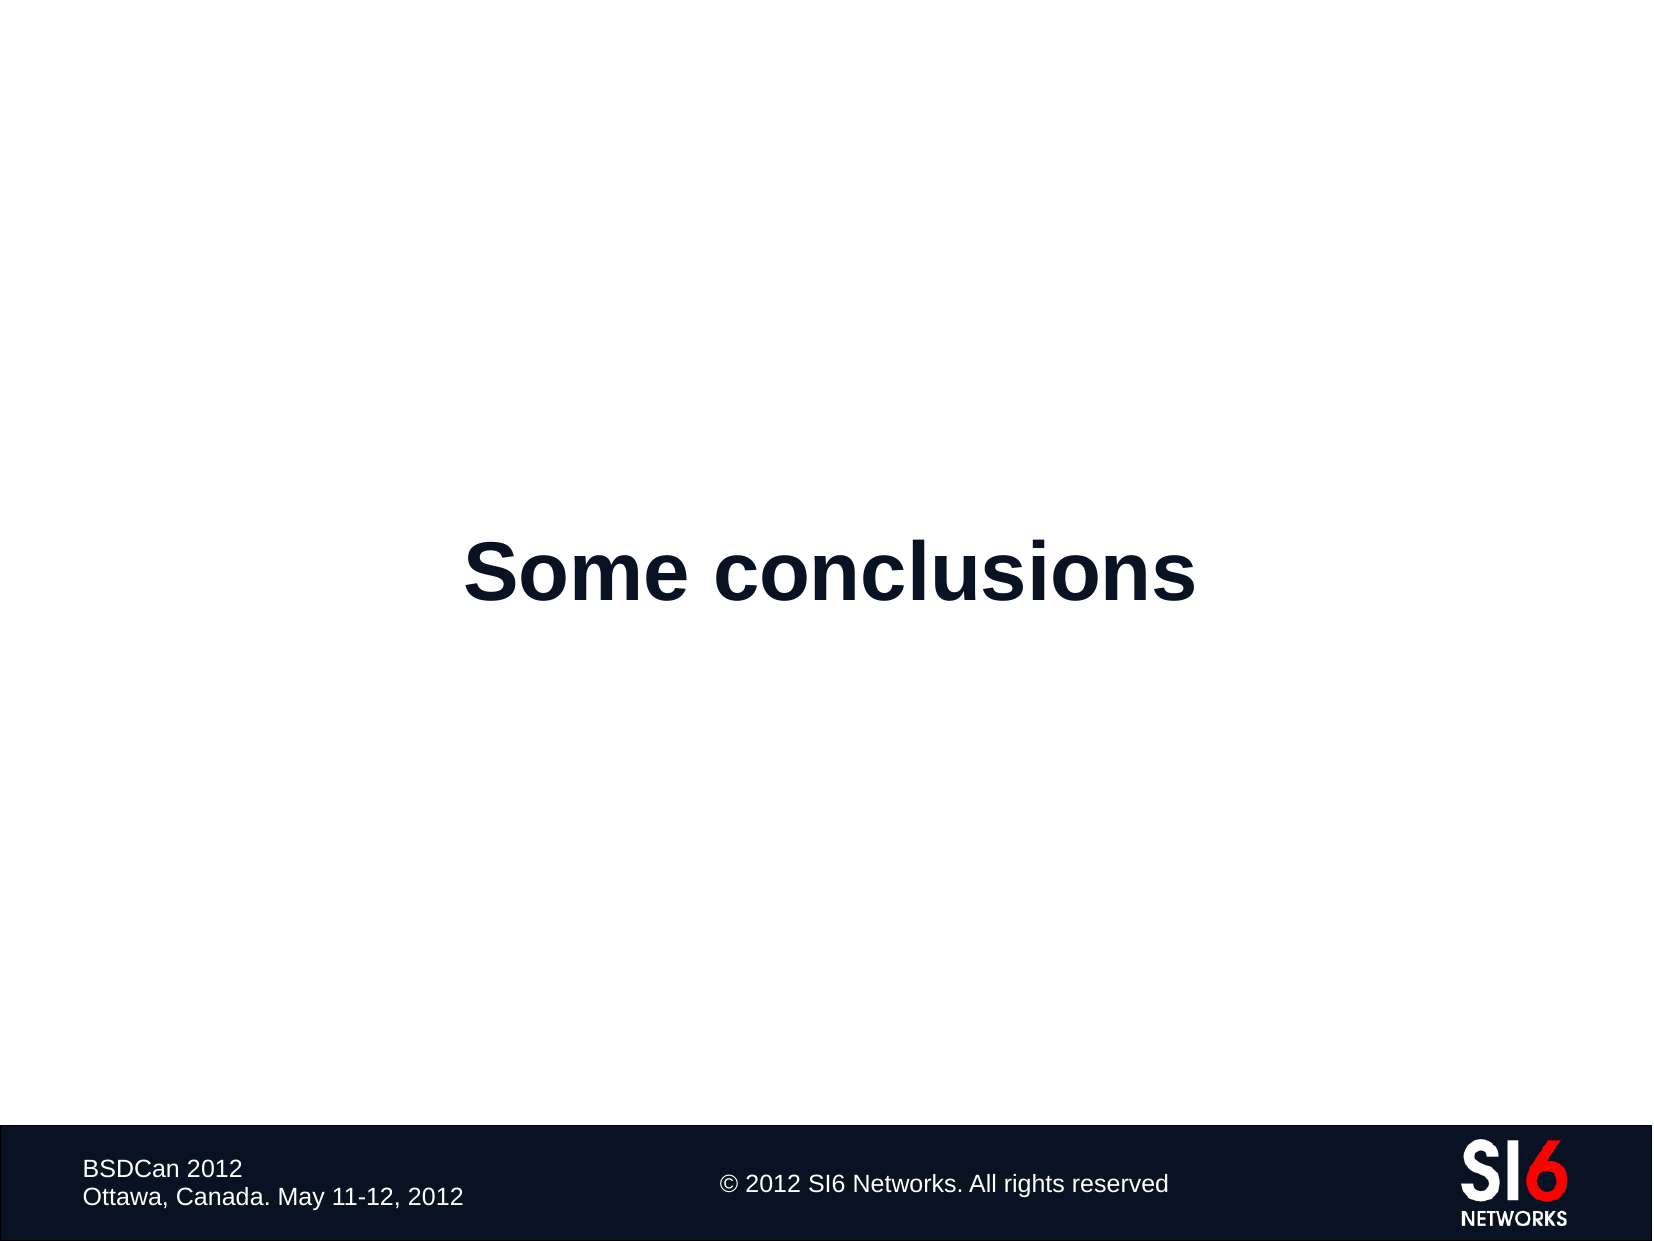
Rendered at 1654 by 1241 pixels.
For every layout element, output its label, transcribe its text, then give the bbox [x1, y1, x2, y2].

title Some conclusions [86, 467, 1576, 676]
picture [1461, 1139, 1567, 1226]
